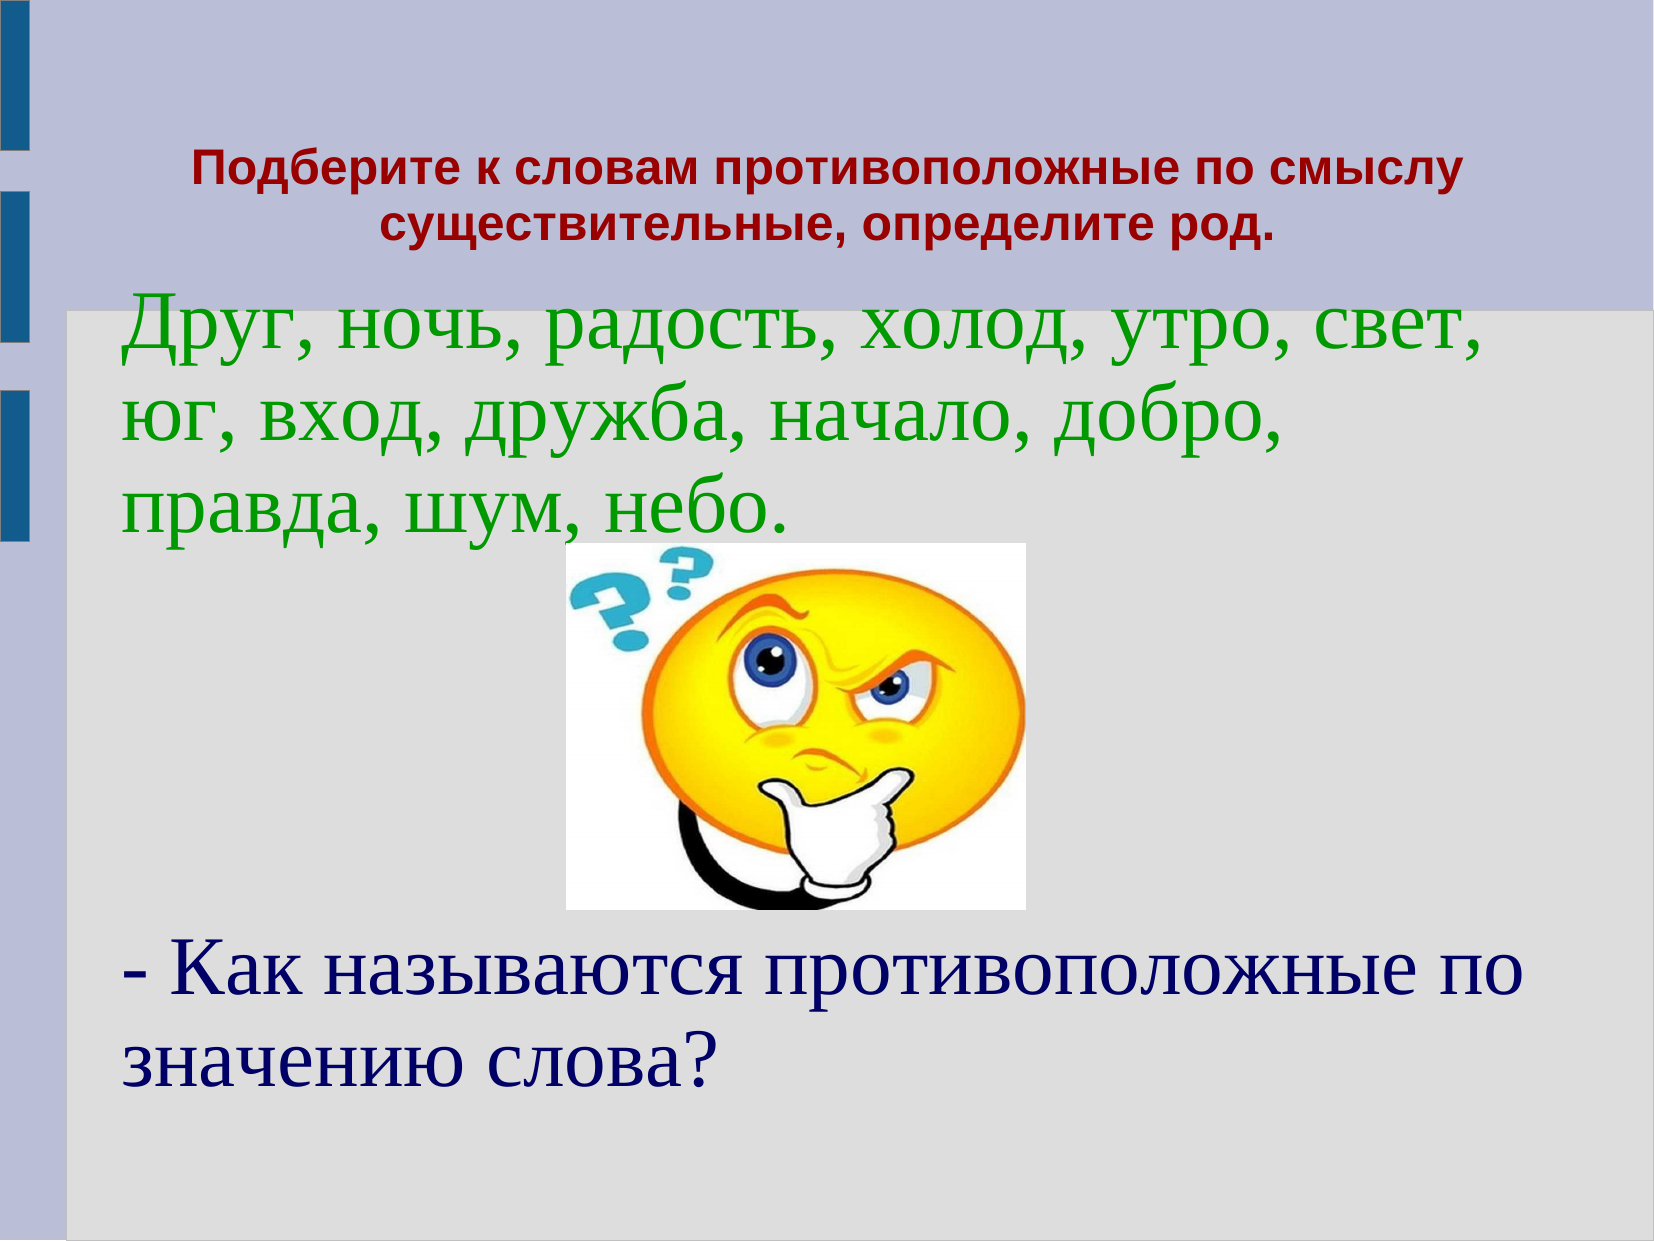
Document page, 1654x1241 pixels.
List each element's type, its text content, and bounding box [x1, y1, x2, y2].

picture [566, 543, 1026, 910]
subtitle Друг, ночь, радость, холод, утро, свет, юг, вход, дружба, начало, добро, правда, шум, небо. - Как называются противоположные по значению слова? [121, 274, 1534, 1197]
title Подберите к словам противоположные по смыслу существительные, определите род. [121, 91, 1534, 274]
